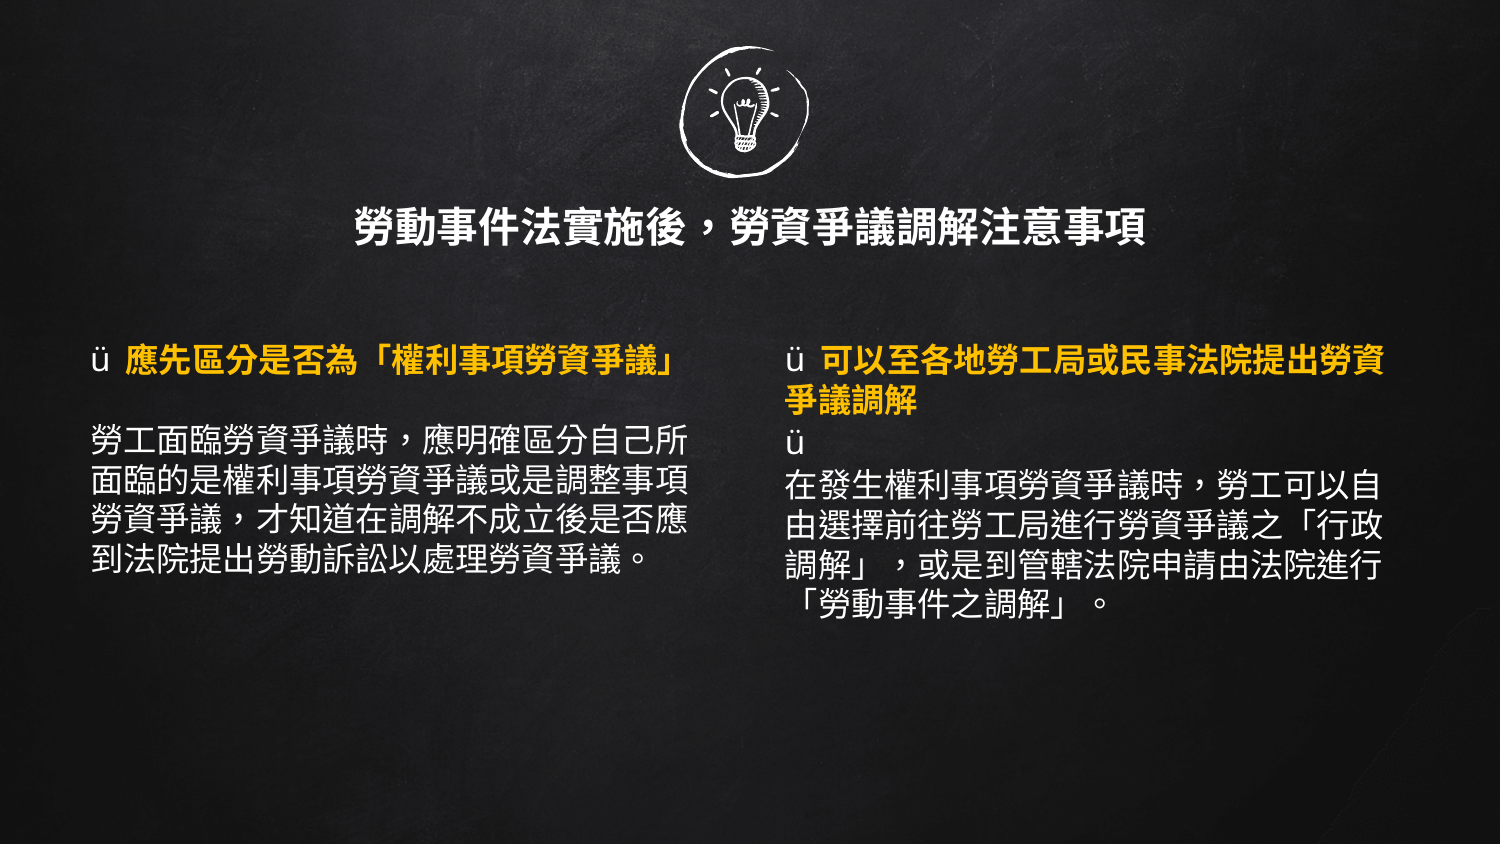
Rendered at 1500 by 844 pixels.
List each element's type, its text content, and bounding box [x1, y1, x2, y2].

text_box [725, 68, 731, 77]
text_box [679, 46, 809, 179]
text_box [755, 67, 762, 75]
text_box [710, 111, 719, 118]
title 勞動事件法實施後，勞資爭議調解注意事項 [0, 185, 1500, 300]
text_box [770, 112, 779, 118]
text_box [720, 76, 770, 153]
text_box [708, 88, 718, 95]
list 可以至各地勞工局或民事法院提出勞資爭議調解 在發生權利事項勞資爭議時，勞工可以自由選擇前往勞工局進行勞資爭議之「行政調解」，或是到管轄法院申請由法院進行「勞動事件之調解」。 [769, 324, 1426, 777]
list 應先區分是否為「權利事項勞資爭議」 勞工面臨勞資爭議時，應明確區分自己所面臨的是權利事項勞資爭議或是調整事項勞資爭議，才知道在調解不成立後是否應到法院提出勞動訴訟以處理勞資爭議。 [75, 324, 731, 777]
text_box [770, 87, 780, 92]
